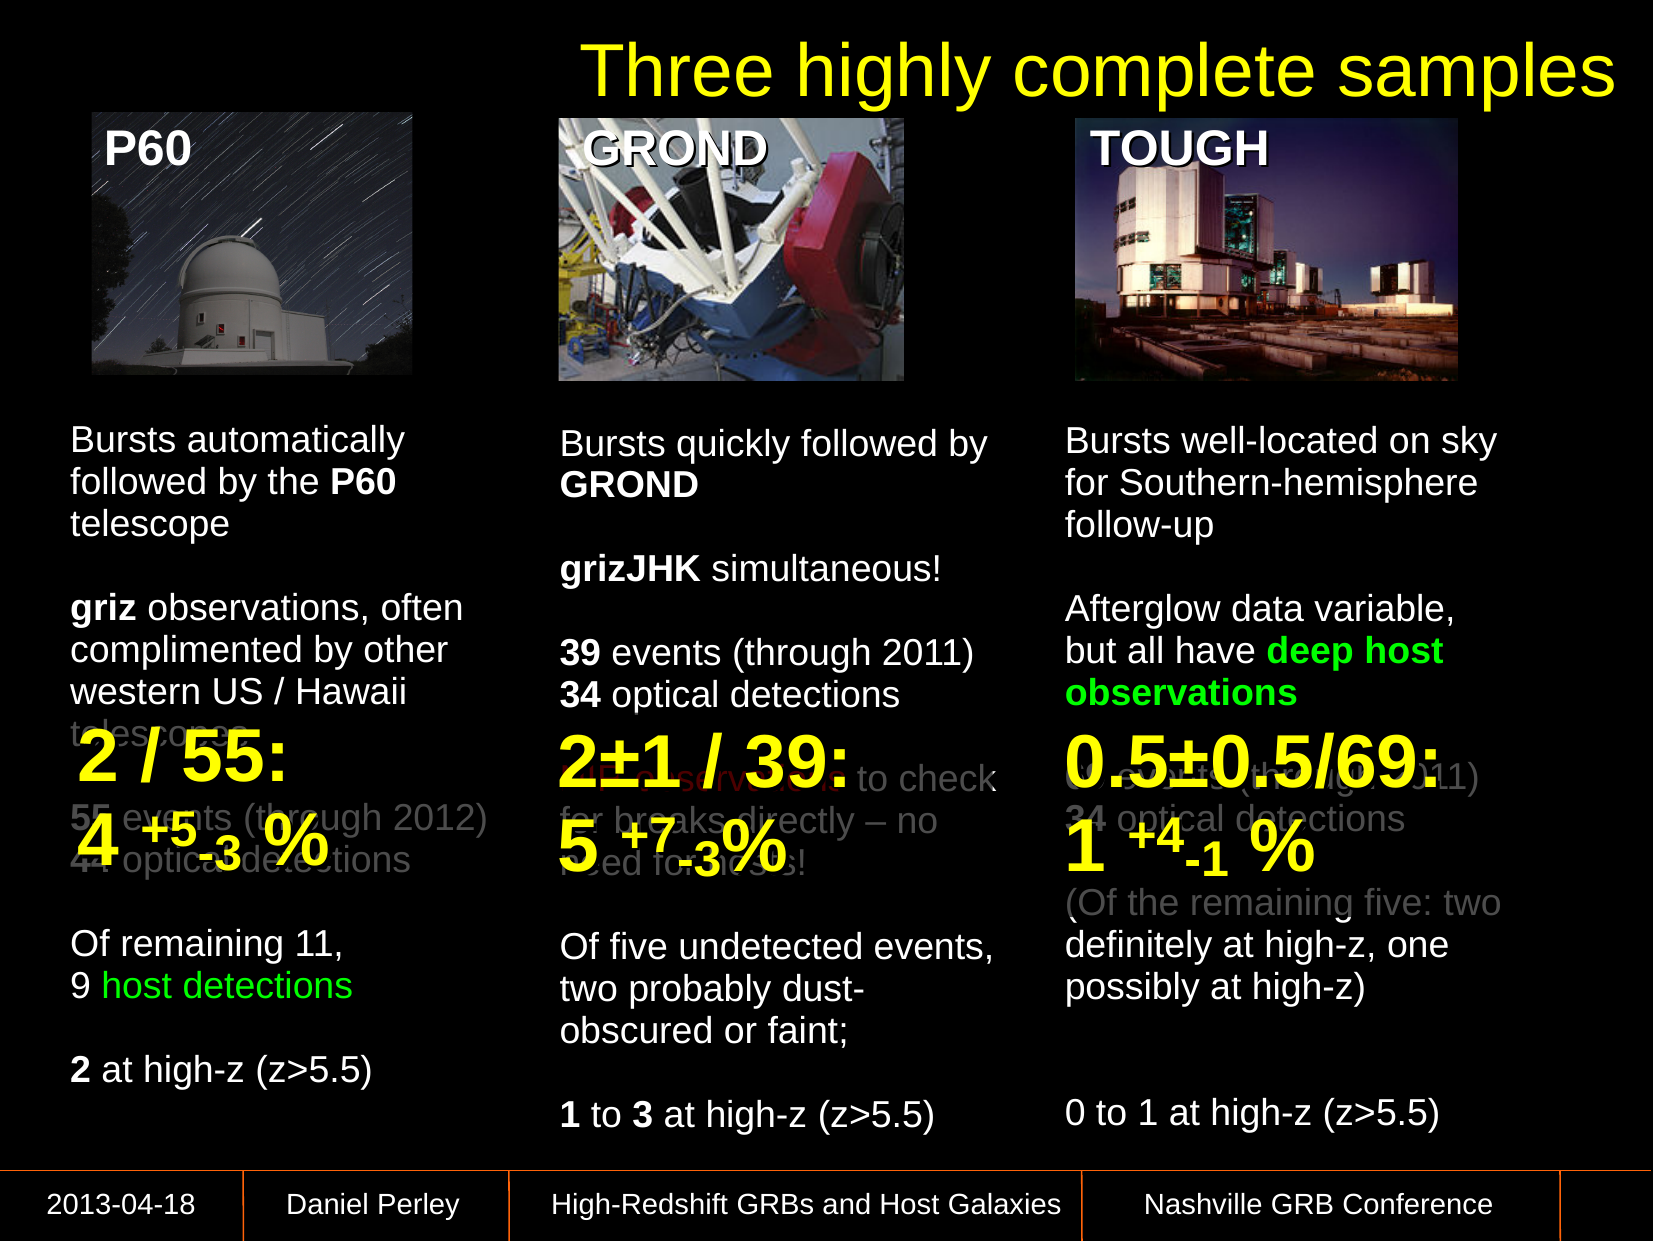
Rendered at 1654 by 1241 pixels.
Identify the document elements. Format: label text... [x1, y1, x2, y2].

text_box 2 / 55: 4 +5-3 % [63, 706, 488, 912]
text_box 0.5±0.5/69: 1 +4-1 % [1050, 712, 1501, 918]
title Three highly complete samples [262, 27, 1618, 114]
text_box Bursts well-located on sky for Southern-hemisphere follow-up Afterglow data variable, but all have deep host observations 69 events (through 2011) 34 optical detections (Of the remaining five: two definitely at high-z, one possibly at high-z) 0 to 1 at high-z (z>5.5) [1050, 412, 1518, 1142]
text_box TOUGH [1075, 112, 1296, 184]
text_box Bursts quickly followed by GROND grizJHK simultaneous! 39 events (through 2011) 34 optical detections NIR observations to check for breaks directly – no need for hosts! Of five undetected events, two probably dust-obscured or faint; 1 to 3 at high-z (z>5.5) [544, 414, 1013, 1144]
picture [558, 118, 904, 381]
text_box GROND [567, 112, 788, 184]
text_box Bursts automatically followed by the P60 telescope griz observations, often complimented by other western US / Hawaii telescopes 55 events (through 2012) 44 optical detections Of remaining 11, 9 host detections 2 at high-z (z>5.5) [55, 410, 508, 1140]
picture [91, 112, 413, 376]
text_box 2±1 / 39: 5 +7-3% [542, 712, 993, 918]
text_box P60 [88, 112, 277, 184]
picture [1075, 118, 1458, 381]
